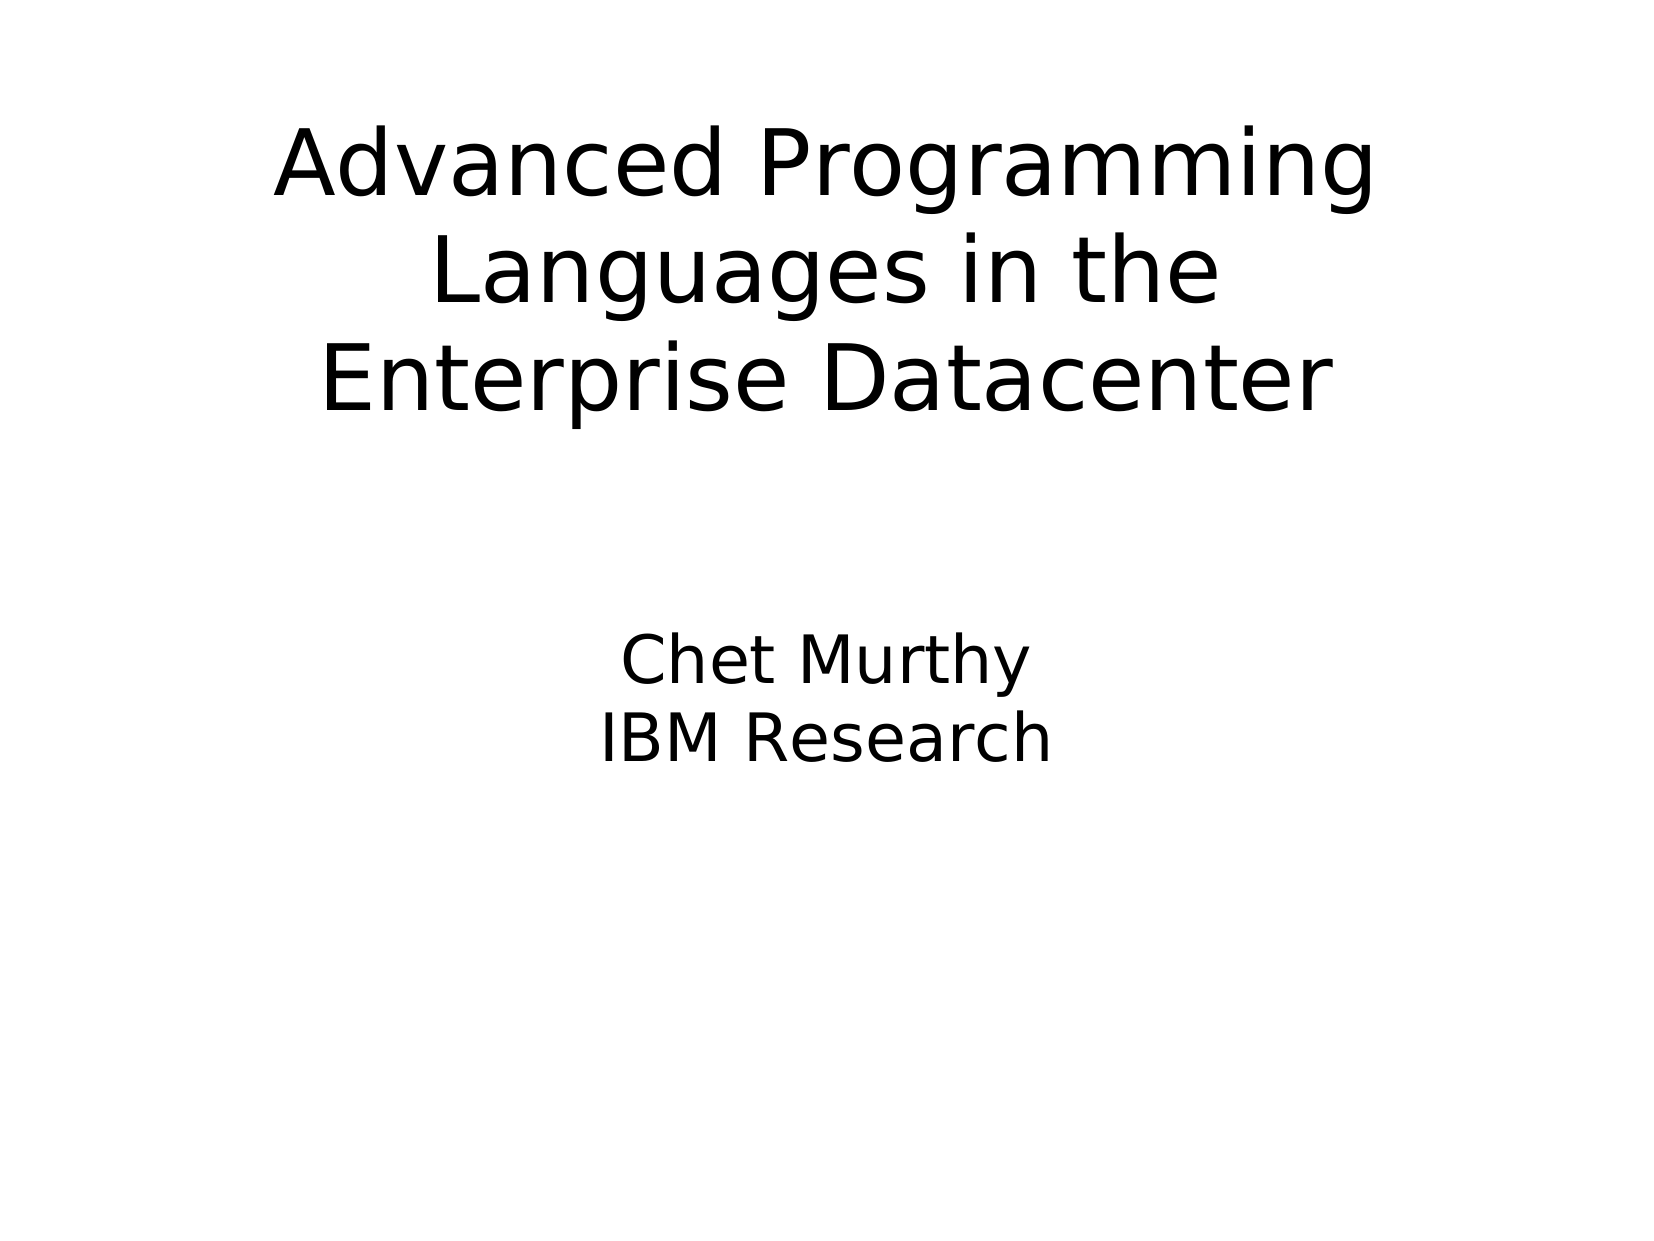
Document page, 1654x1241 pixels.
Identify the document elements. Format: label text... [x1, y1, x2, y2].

title Advanced Programming Languages in the Enterprise Datacenter [82, 110, 1571, 297]
subtitle Chet Murthy IBM Research [82, 297, 1571, 1102]
